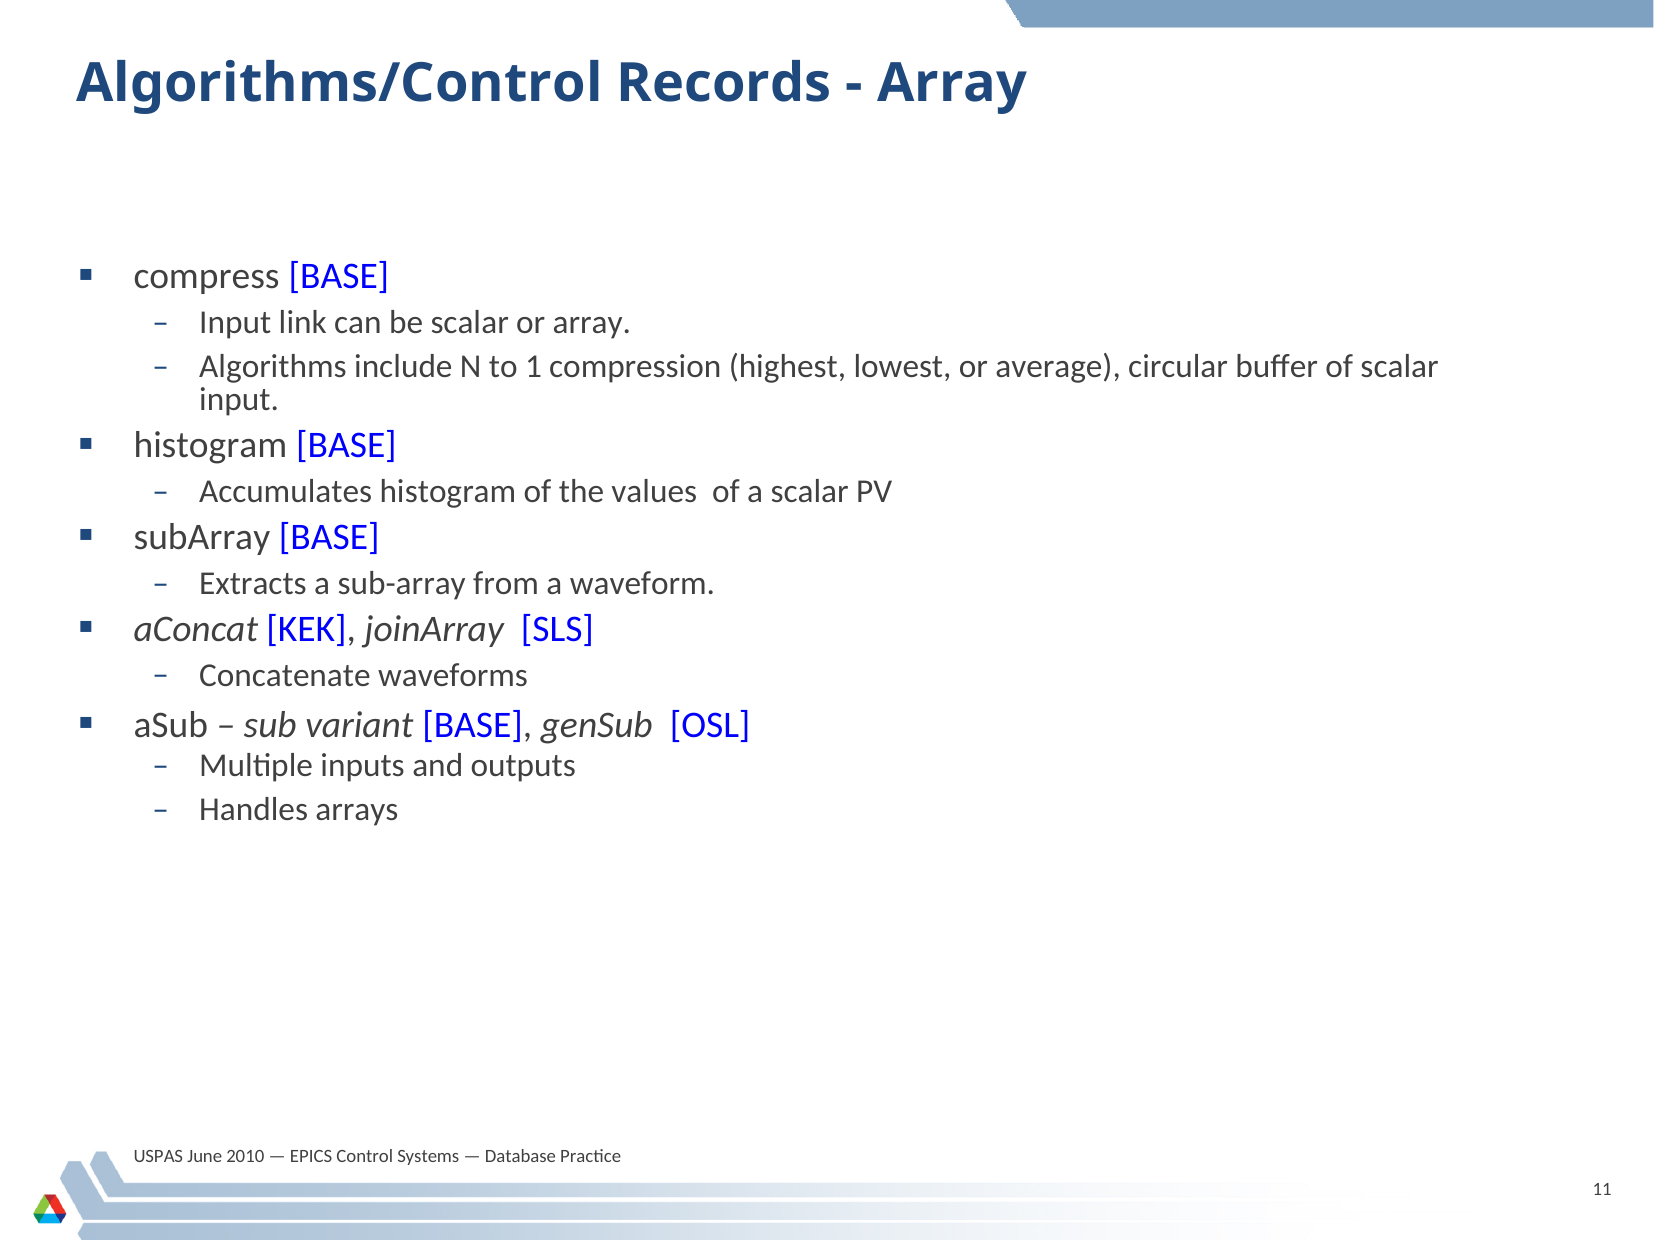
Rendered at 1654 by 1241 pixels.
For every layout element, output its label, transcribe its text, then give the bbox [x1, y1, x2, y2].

picture [0, 0, 1654, 29]
title Algorithms/Control Records - Array [61, 51, 1500, 123]
picture [0, 1143, 1654, 1240]
list compress [BASE] Input link can be scalar or array. Algorithms include N to 1 compression (highest, lowest, or average), circular buffer of scalar input. histogram [BASE] Accumulates histogram of the values of a scalar PV subArray [BASE] Extracts a sub-array from a waveform. aConcat [KEK], joinArray [SLS] Concatenate waveforms aSub – sub variant [BASE], genSub [OSL] Multiple inputs and outputs Handles arrays [62, 253, 1498, 968]
